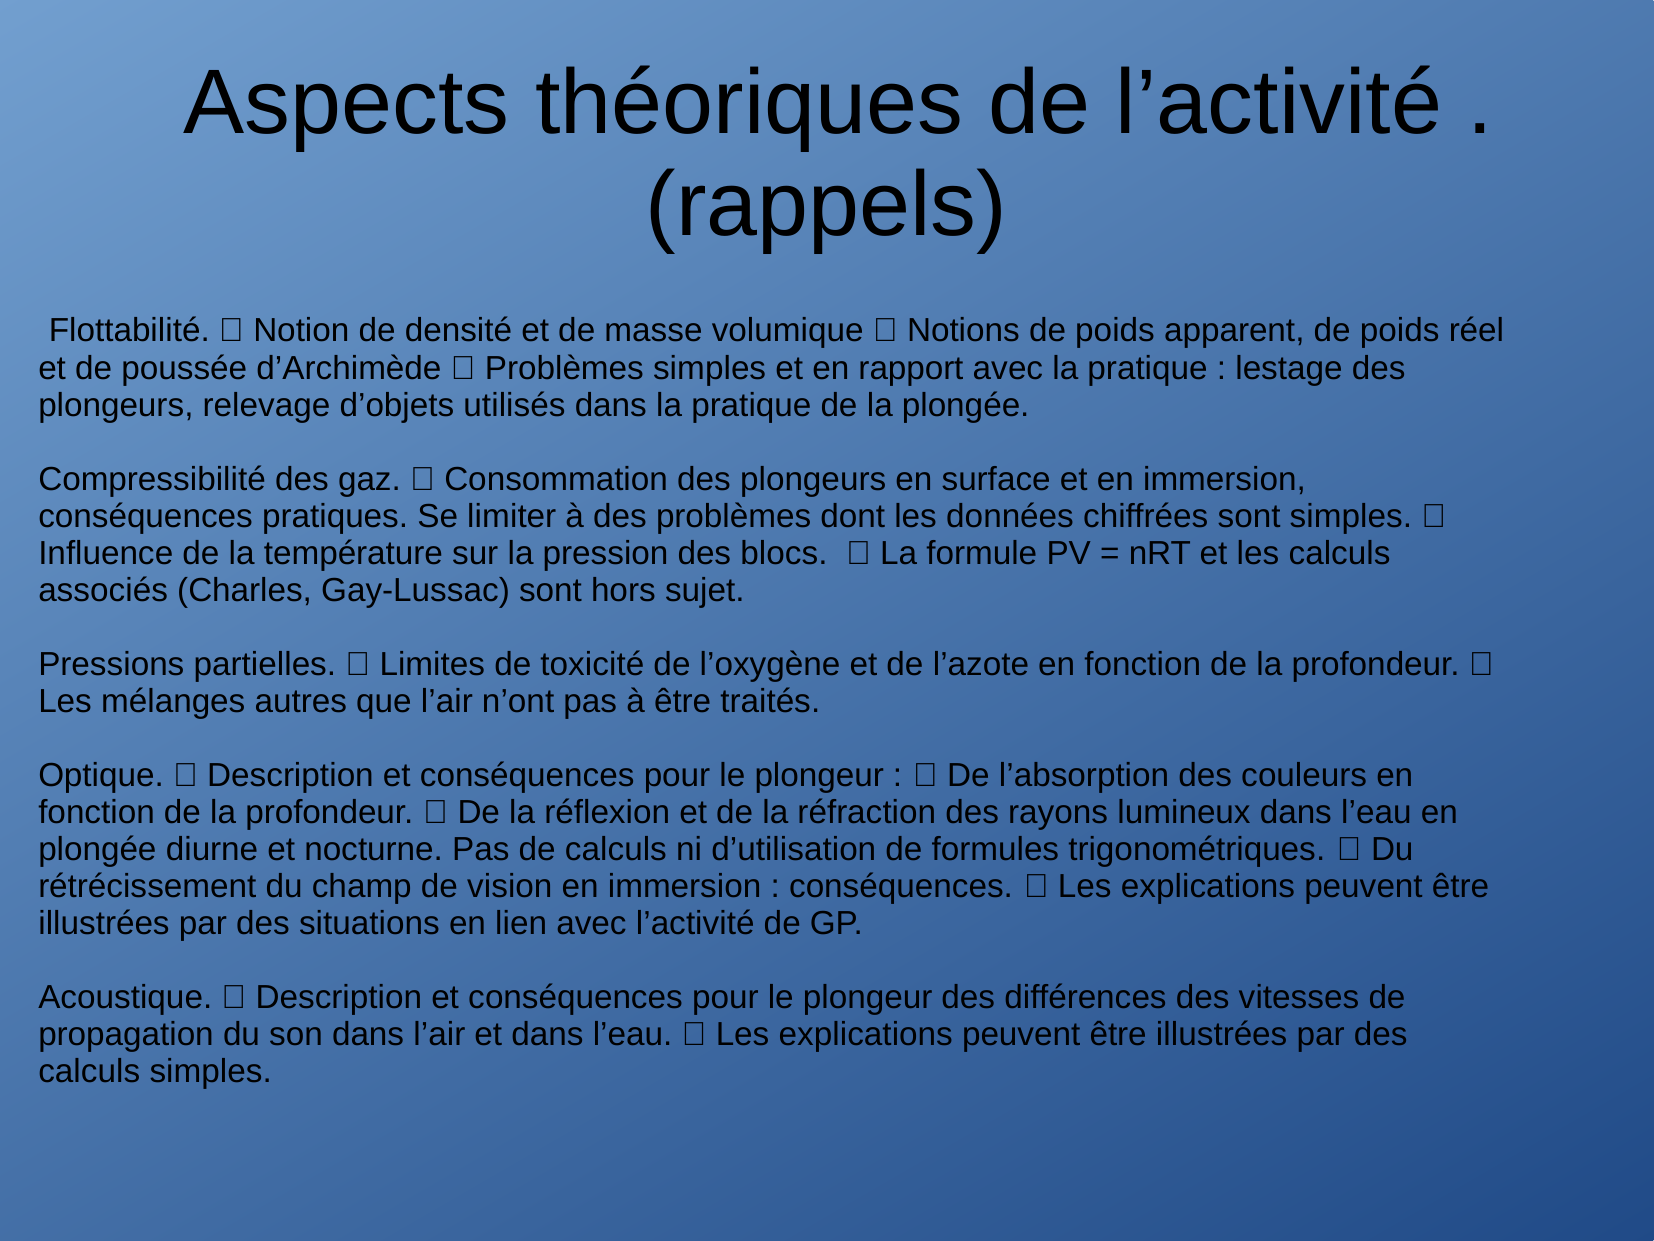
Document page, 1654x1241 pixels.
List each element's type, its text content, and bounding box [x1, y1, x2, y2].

text_box Flottabilité.  Notion de densité et de masse volumique  Notions de poids apparent, de poids réel et de poussée d’Archimède  Problèmes simples et en rapport avec la pratique : lestage des plongeurs, relevage d’objets utilisés dans la pratique de la plongée. Compressibilité des gaz.  Consommation des plongeurs en surface et en immersion, conséquences pratiques. Se limiter à des problèmes dont les données chiffrées sont simples.  Influence de la température sur la pression des blocs.  La formule PV = nRT et les calculs associés (Charles, Gay-Lussac) sont hors sujet. Pressions partielles.  Limites de toxicité de l’oxygène et de l’azote en fonction de la profondeur.  Les mélanges autres que l’air n’ont pas à être traités. Optique.  Description et conséquences pour le plongeur :  De l’absorption des couleurs en fonction de la profondeur.  De la réflexion et de la réfraction des rayons lumineux dans l’eau en plongée diurne et nocturne. Pas de calculs ni d’utilisation de formules trigonométriques.  Du rétrécissement du champ de vision en immersion : conséquences.  Les explications peuvent être illustrées par des situations en lien avec l’activité de GP. Acoustique.  Description et conséquences pour le plongeur des différences des vitesses de propagation du son dans l’air et dans l’eau.  Les explications peuvent être illustrées par des calculs simples. [23, 257, 1536, 1217]
title Aspects théoriques de l’activité .(rappels) [82, 49, 1571, 257]
